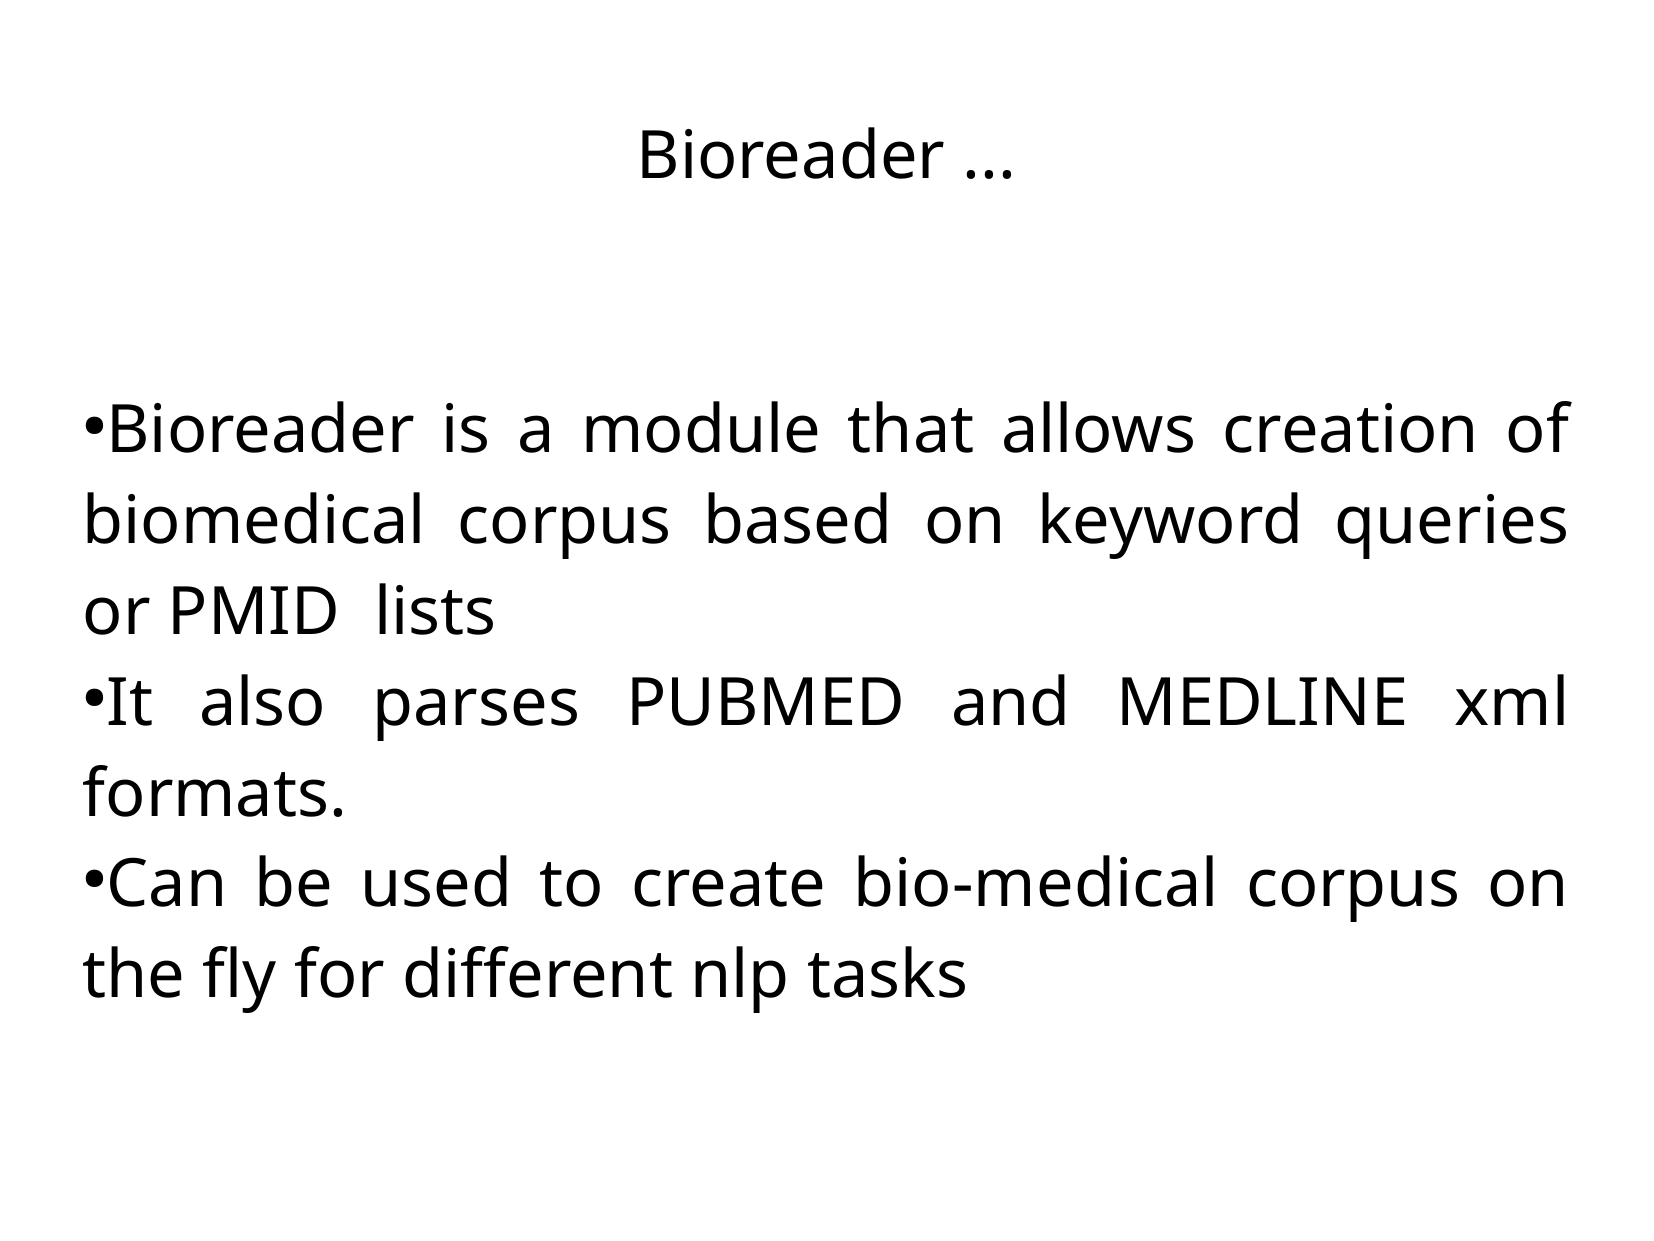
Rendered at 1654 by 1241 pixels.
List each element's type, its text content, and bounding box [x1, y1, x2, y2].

title Bioreader ... [82, 56, 1571, 250]
subtitle Bioreader is a module that allows creation of biomedical corpus based on keyword queries or PMID lists It also parses PUBMED and MEDLINE xml formats. Can be used to create bio-medical corpus on the fly for different nlp tasks [82, 297, 1571, 1102]
